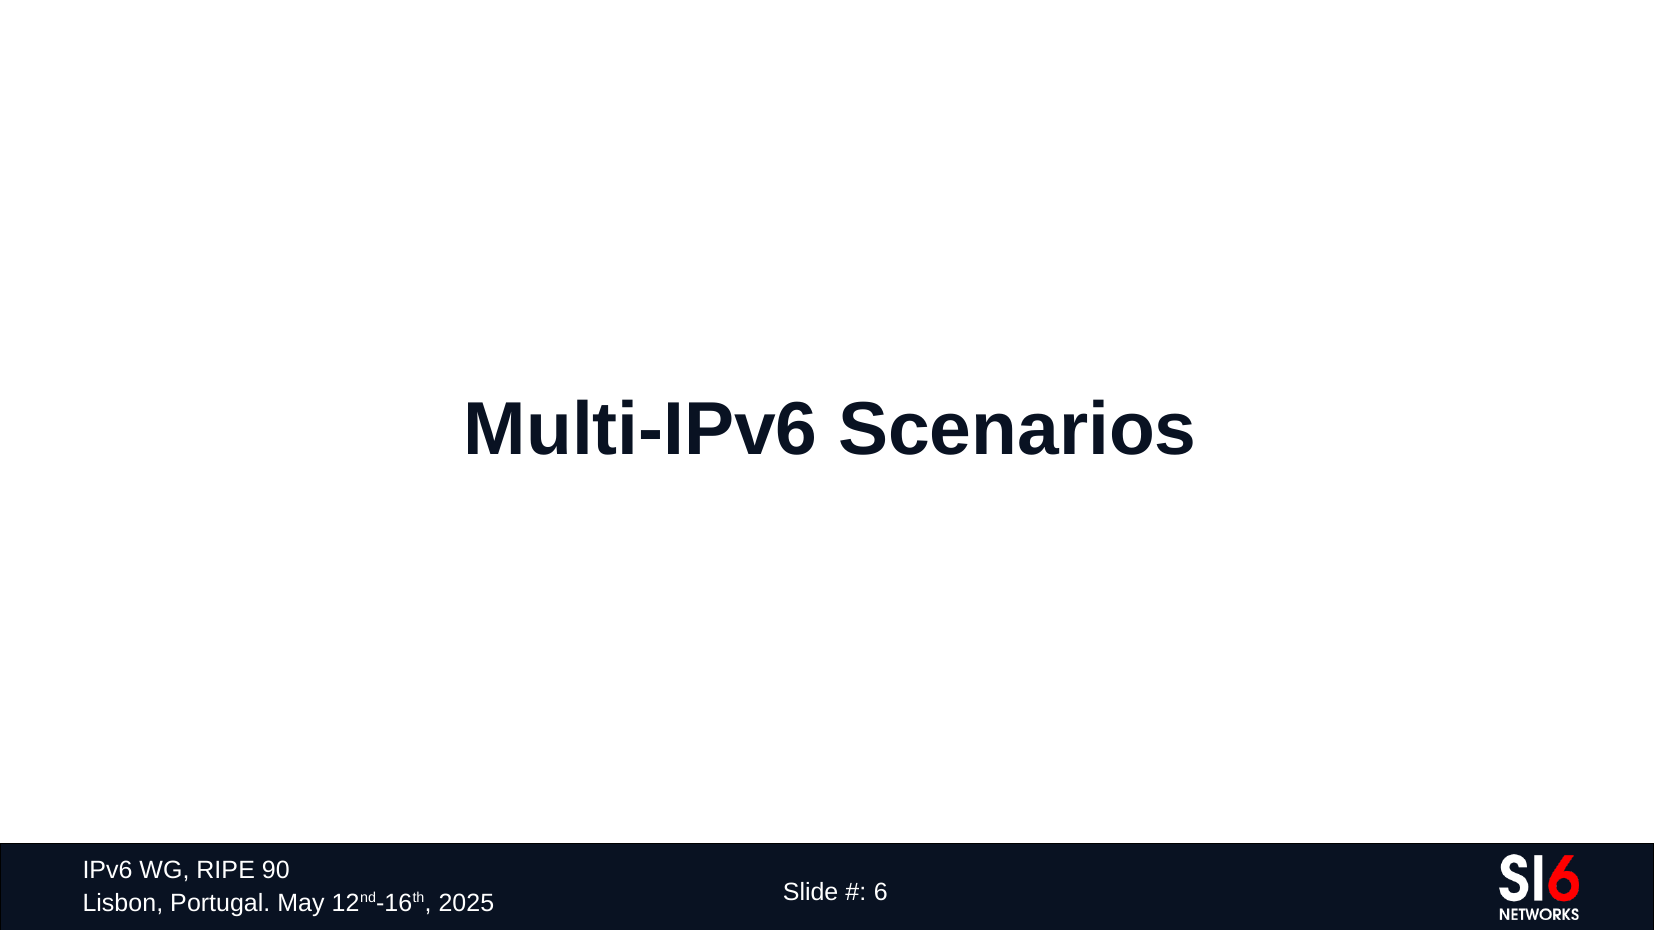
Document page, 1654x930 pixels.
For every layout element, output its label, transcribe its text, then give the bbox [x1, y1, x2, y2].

title Multi-IPv6 Scenarios [86, 350, 1575, 507]
picture [1499, 854, 1579, 920]
